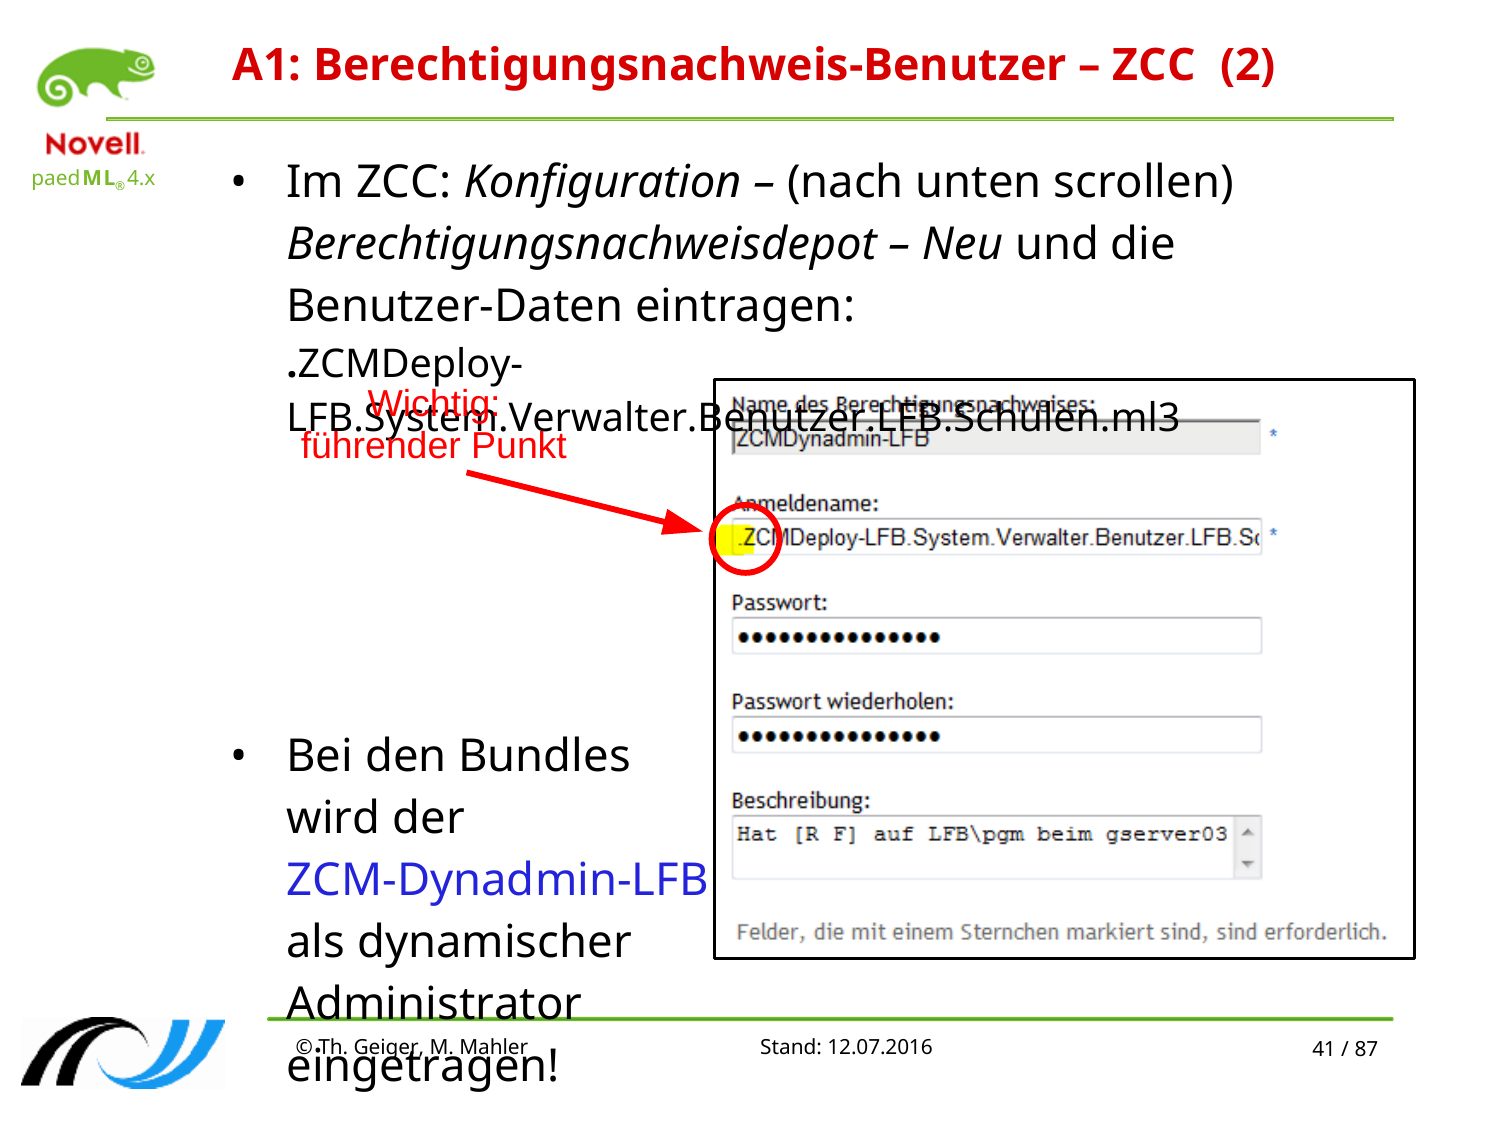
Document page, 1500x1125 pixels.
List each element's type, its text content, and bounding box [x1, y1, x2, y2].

picture [24, 32, 167, 175]
title A1: Berechtigungsnachweis-Benutzer – ZCC (2) [232, 7, 1388, 118]
picture [715, 380, 1413, 957]
list Im ZCC: Konfiguration – (nach unten scrollen) Berechtigungsnachweisdepot – Neu und die Benutzer-Daten eintragen: .ZCMDeploy-LFB.System.Verwalter.Benutzer.LFB.Schulen.ml3 Bei den Bundles wird der ZCM-Dynadmin-LFB als dynamischer Administrator eingetragen! [230, 149, 1388, 945]
picture [21, 1017, 225, 1089]
text_box Wichtig: führender Punkt [262, 375, 606, 474]
